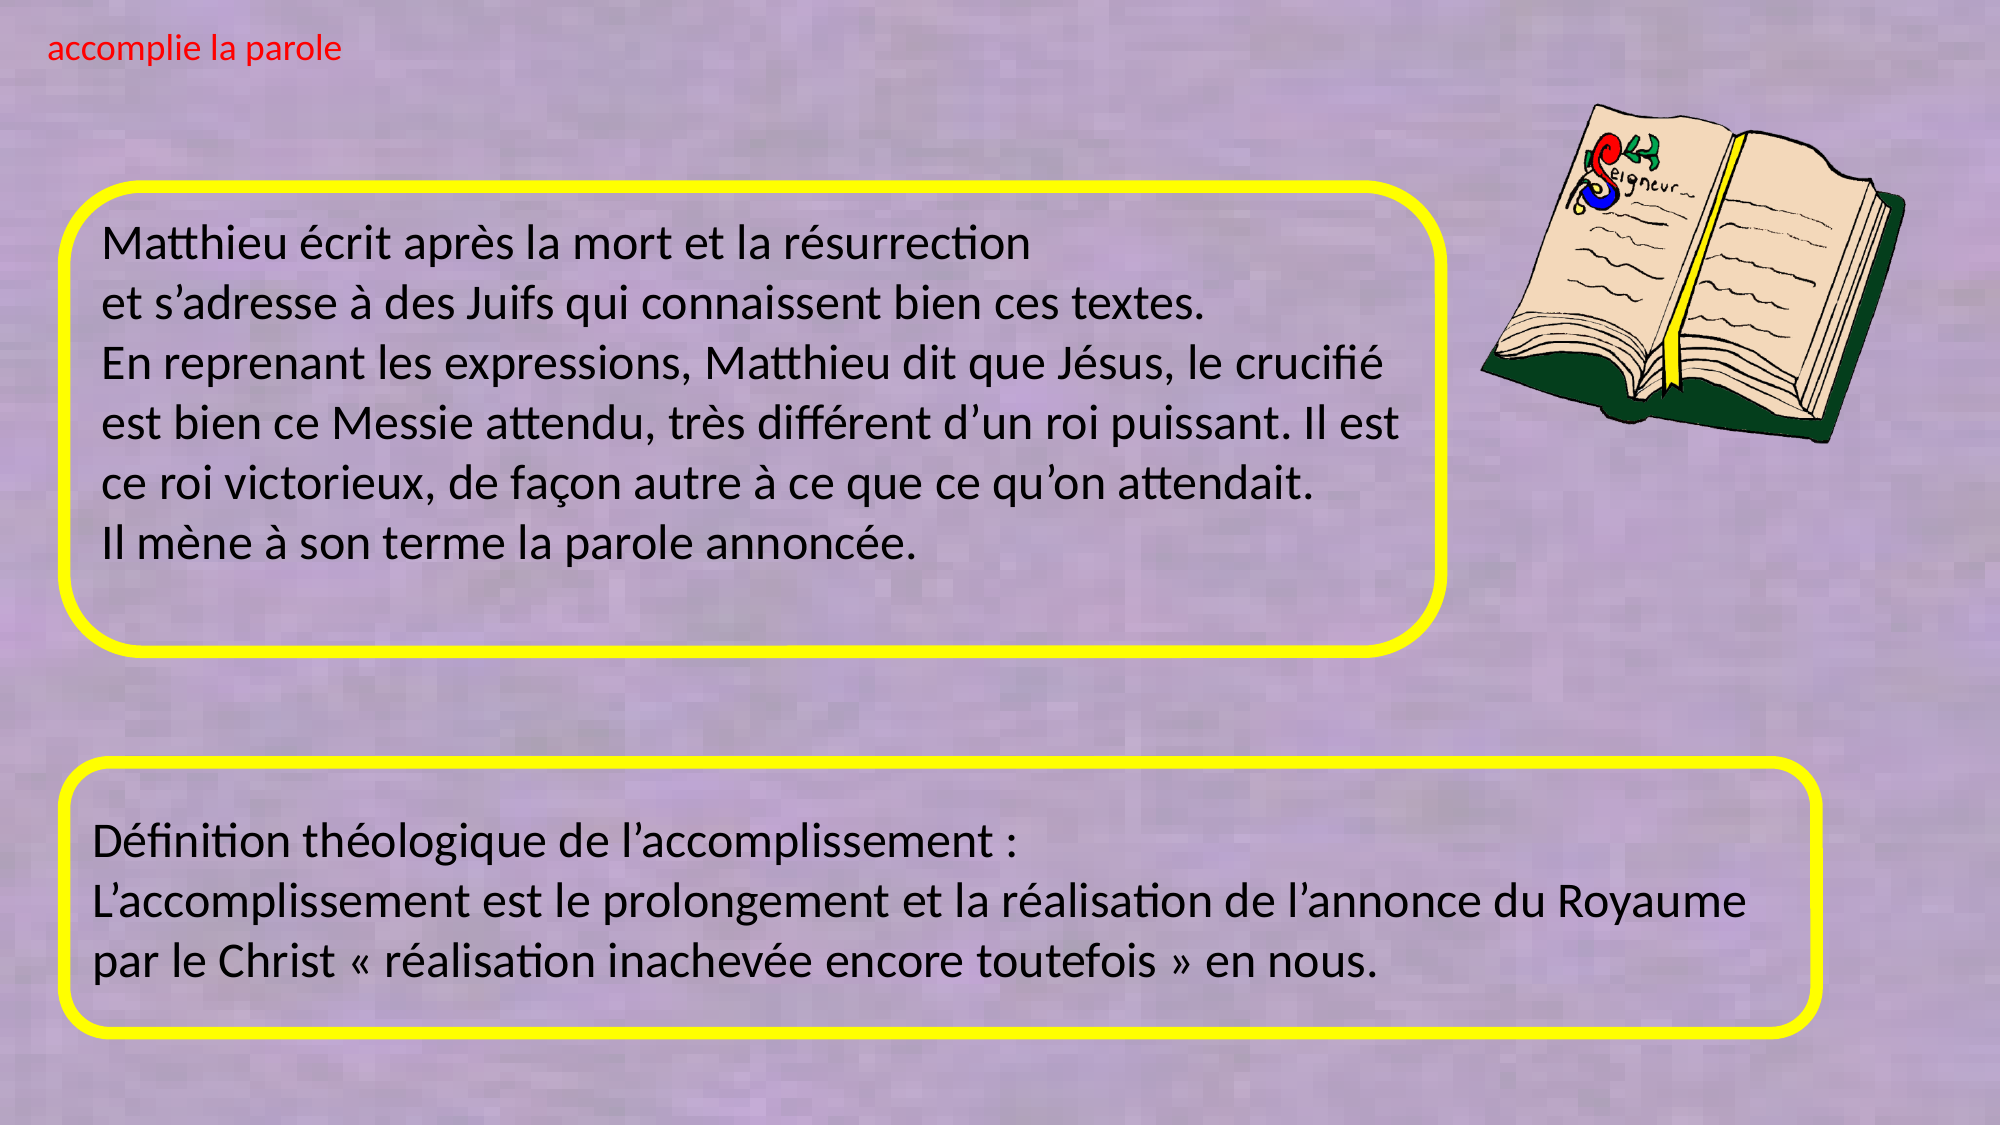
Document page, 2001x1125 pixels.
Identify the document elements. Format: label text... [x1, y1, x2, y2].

text_box Matthieu écrit après la mort et la résurrection et s’adresse à des Juifs qui connaissent bien ces textes. En reprenant les expressions, Matthieu dit que Jésus, le crucifié est bien ce Messie attendu, très différent d’un roi puissant. Il est ce roi victorieux, de façon autre à ce que ce qu’on attendait. Il mène à son terme la parole annoncée. [64, 186, 1442, 652]
text_box Définition théologique de l’accomplissement : L’accomplissement est le prolongement et la réalisation de l’annonce du Royaume par le Christ « réalisation inachevée encore toutefois » en nous. [64, 762, 1817, 1034]
picture [1397, 6, 1969, 472]
text_box accomplie la parole [0, 15, 398, 76]
